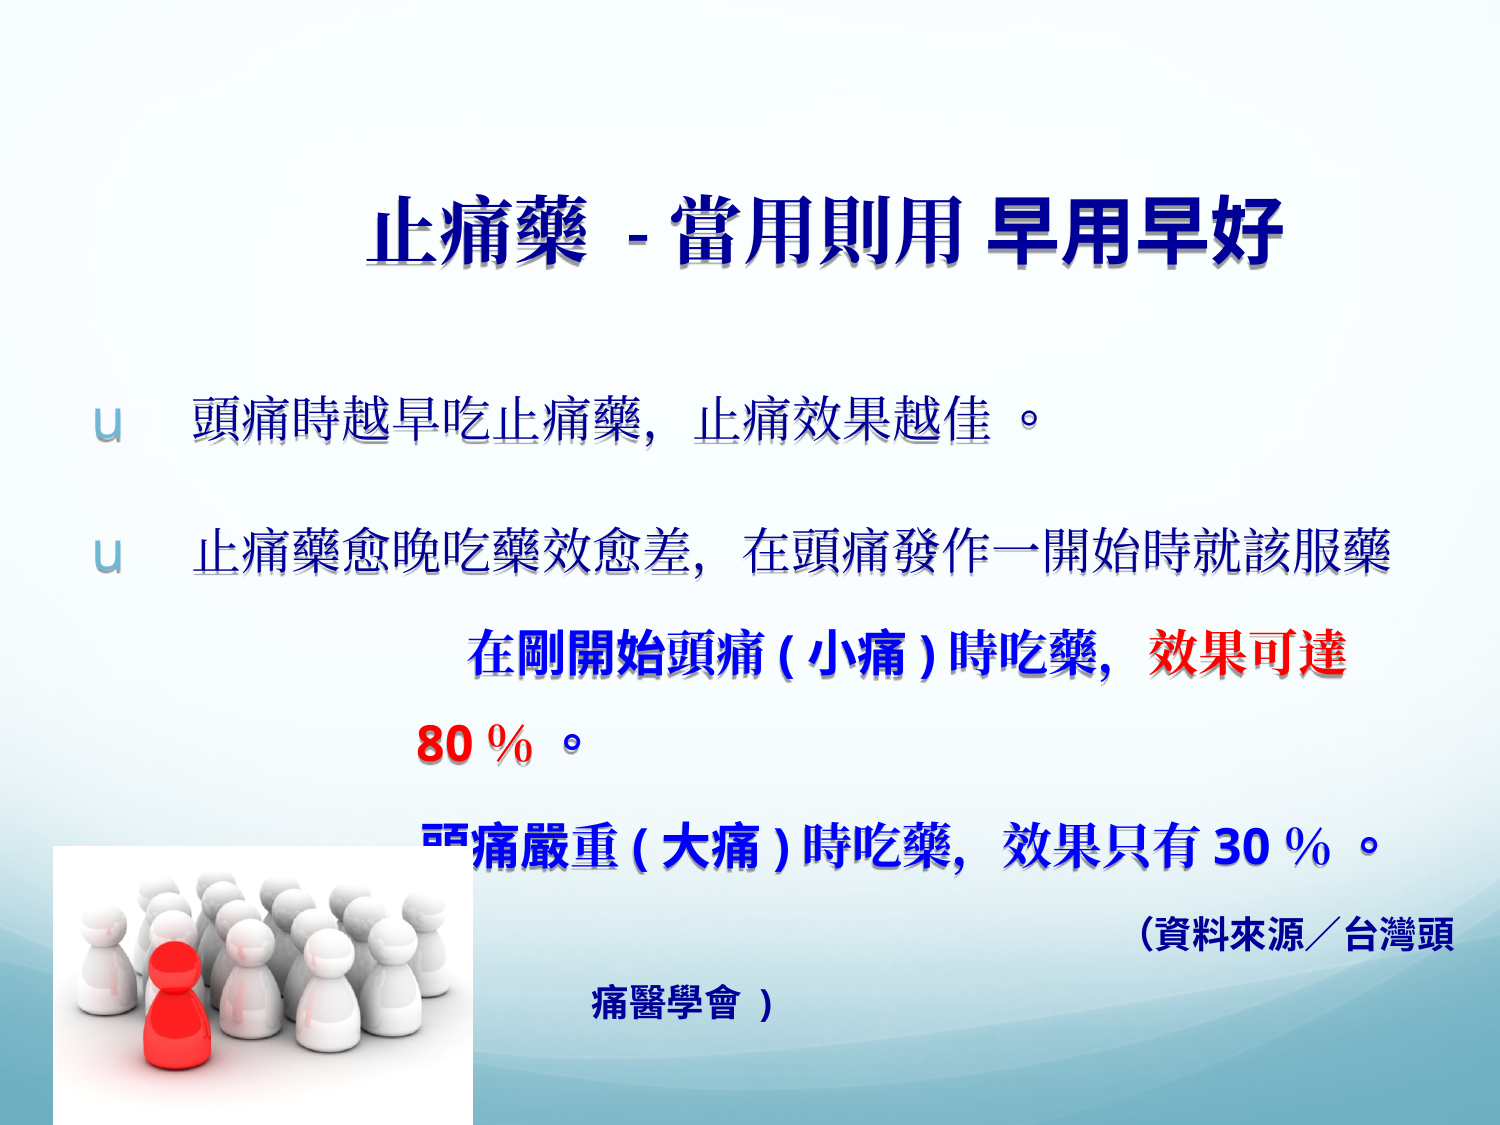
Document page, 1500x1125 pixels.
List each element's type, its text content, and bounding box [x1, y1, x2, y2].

text_box （資料來源／台灣頭痛醫學會 ) [501, 881, 1500, 961]
list 頭痛時越早吃止痛藥，止痛效果越佳 。 止痛藥愈晚吃藥效愈差，在頭痛發作一開始時就該服藥 在剛開始頭痛(小痛)時吃藥，效果可達80％ 。 頭痛嚴重(大痛)時吃藥，效果只有30％ 。 [76, 350, 1465, 977]
picture [53, 846, 473, 1125]
title 止痛藥 -當用則用 早用早好 [93, 137, 1369, 282]
